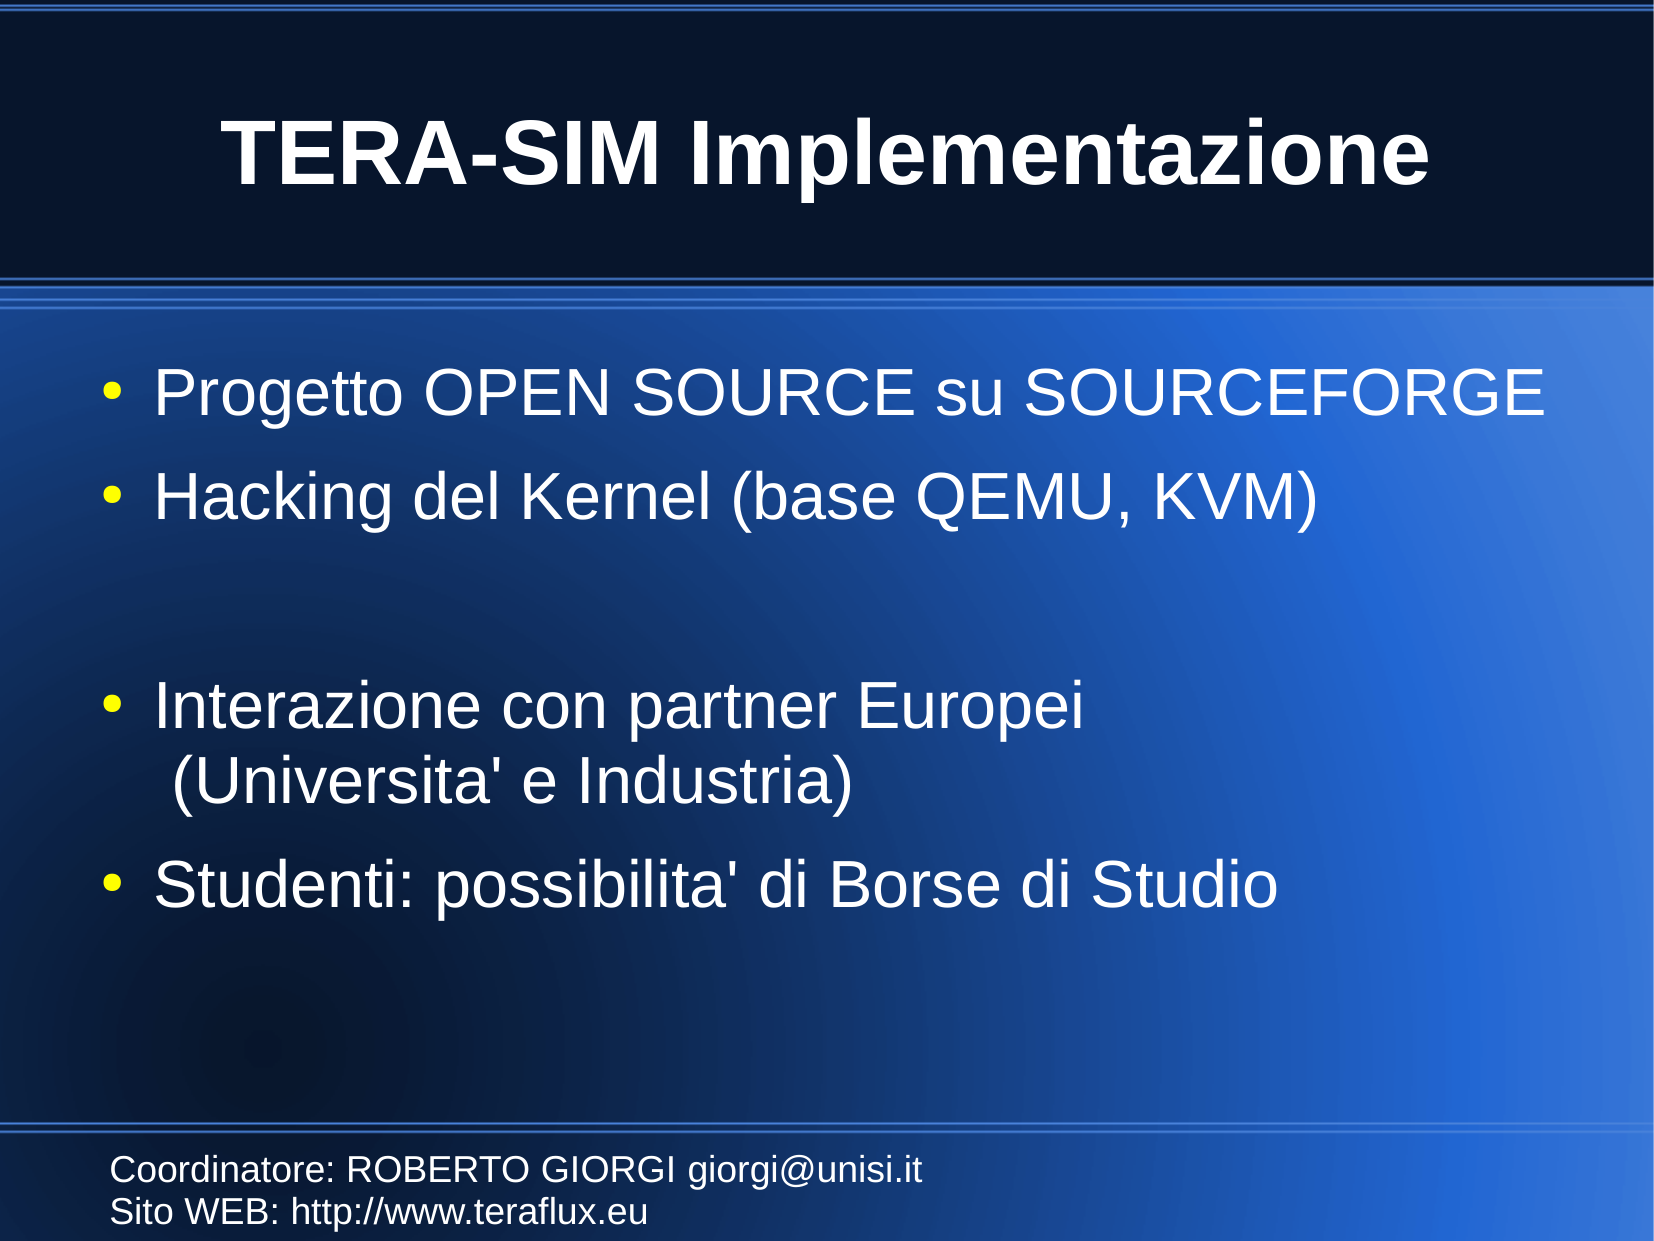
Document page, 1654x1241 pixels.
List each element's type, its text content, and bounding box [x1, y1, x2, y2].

title TERA-SIM Implementazione [82, 56, 1571, 250]
picture [0, 0, 1654, 1241]
list Progetto OPEN SOURCE su SOURCEFORGE Hacking del Kernel (base QEMU, KVM) Interazione con partner Europei (Universita' e Industria) Studenti: possibilita' di Borse di Studio [82, 355, 1571, 1043]
text_box Coordinatore: ROBERTO GIORGI giorgi@unisi.it Sito WEB: http://www.teraflux.eu [94, 1141, 938, 1241]
